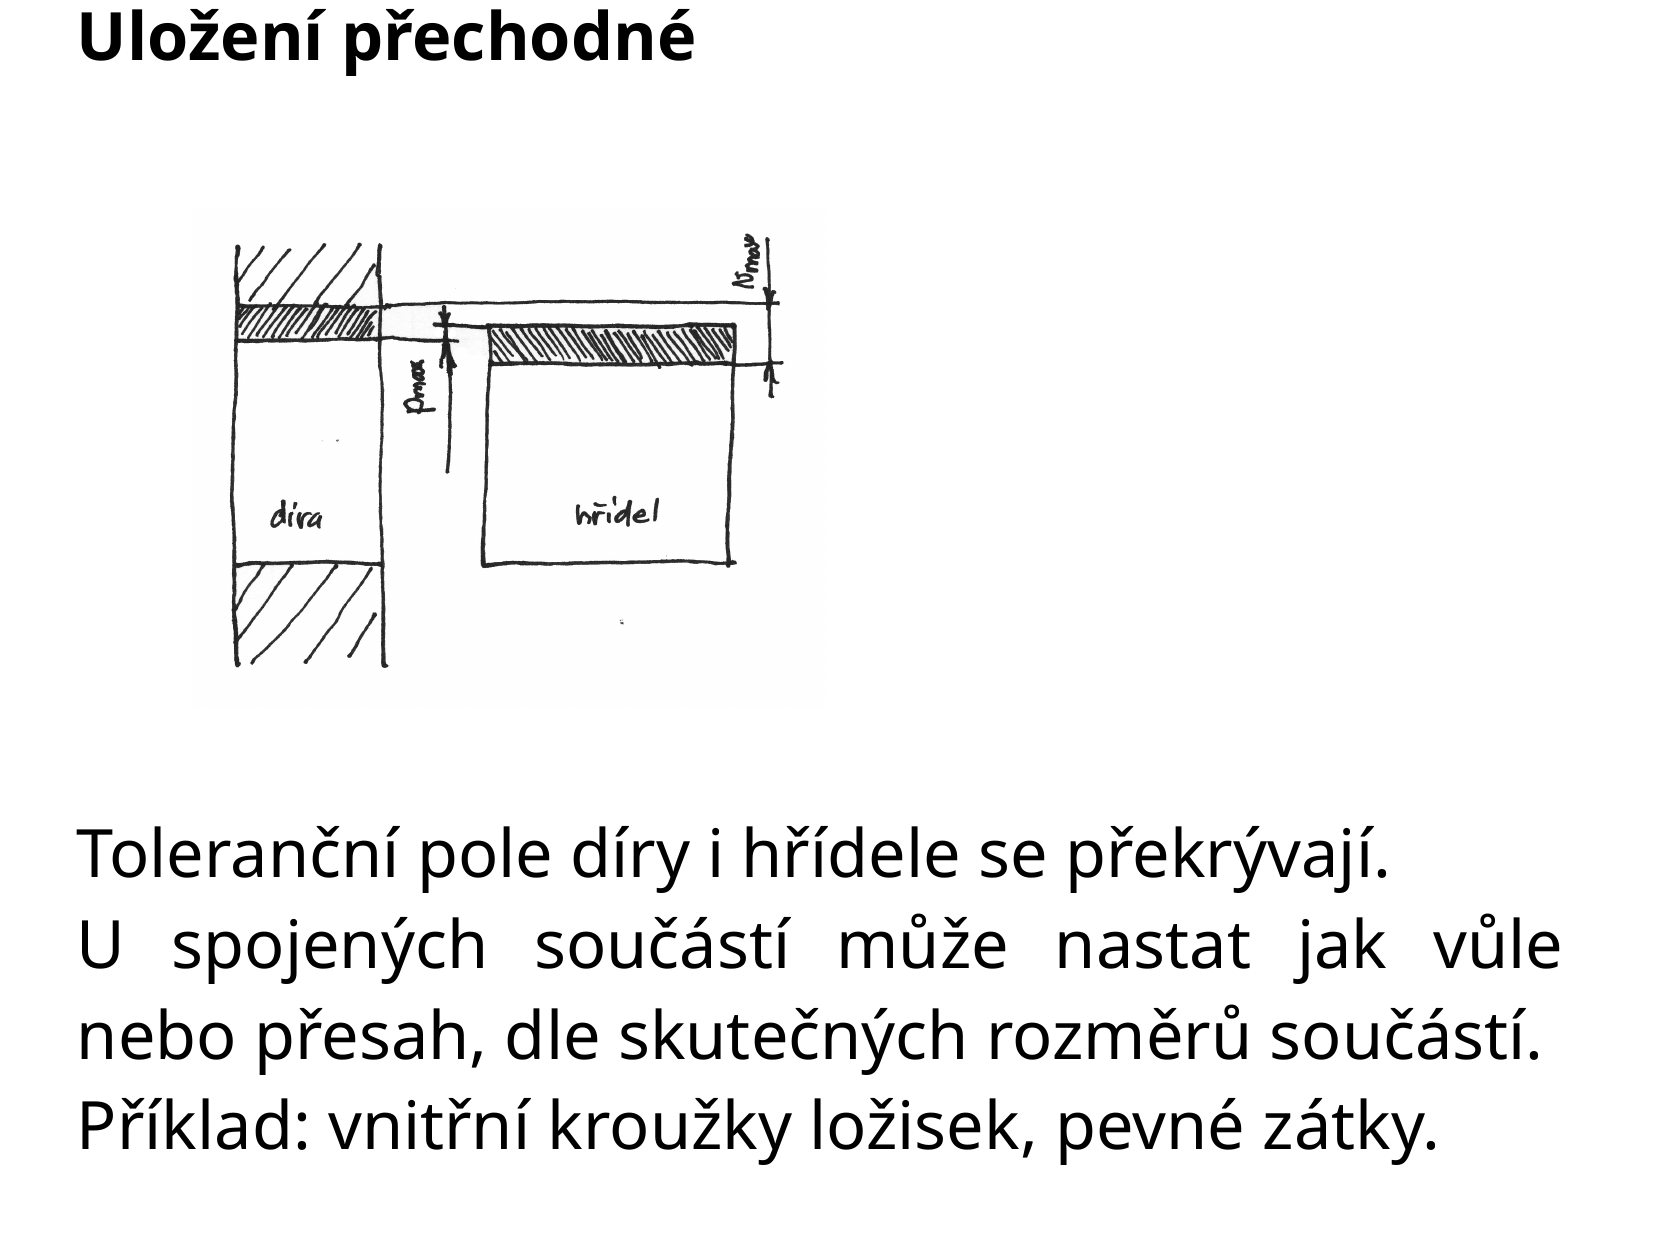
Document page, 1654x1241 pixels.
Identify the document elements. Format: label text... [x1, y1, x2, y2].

subtitle Uložení přechodné Toleranční pole díry i hřídele se překrývají. U spojených součástí může nastat jak vůle nebo přesah, dle skutečných rozměrů součástí. Příklad: vnitřní kroužky ložisek, pevné zátky. [76, 88, 1565, 1241]
picture [191, 206, 827, 709]
